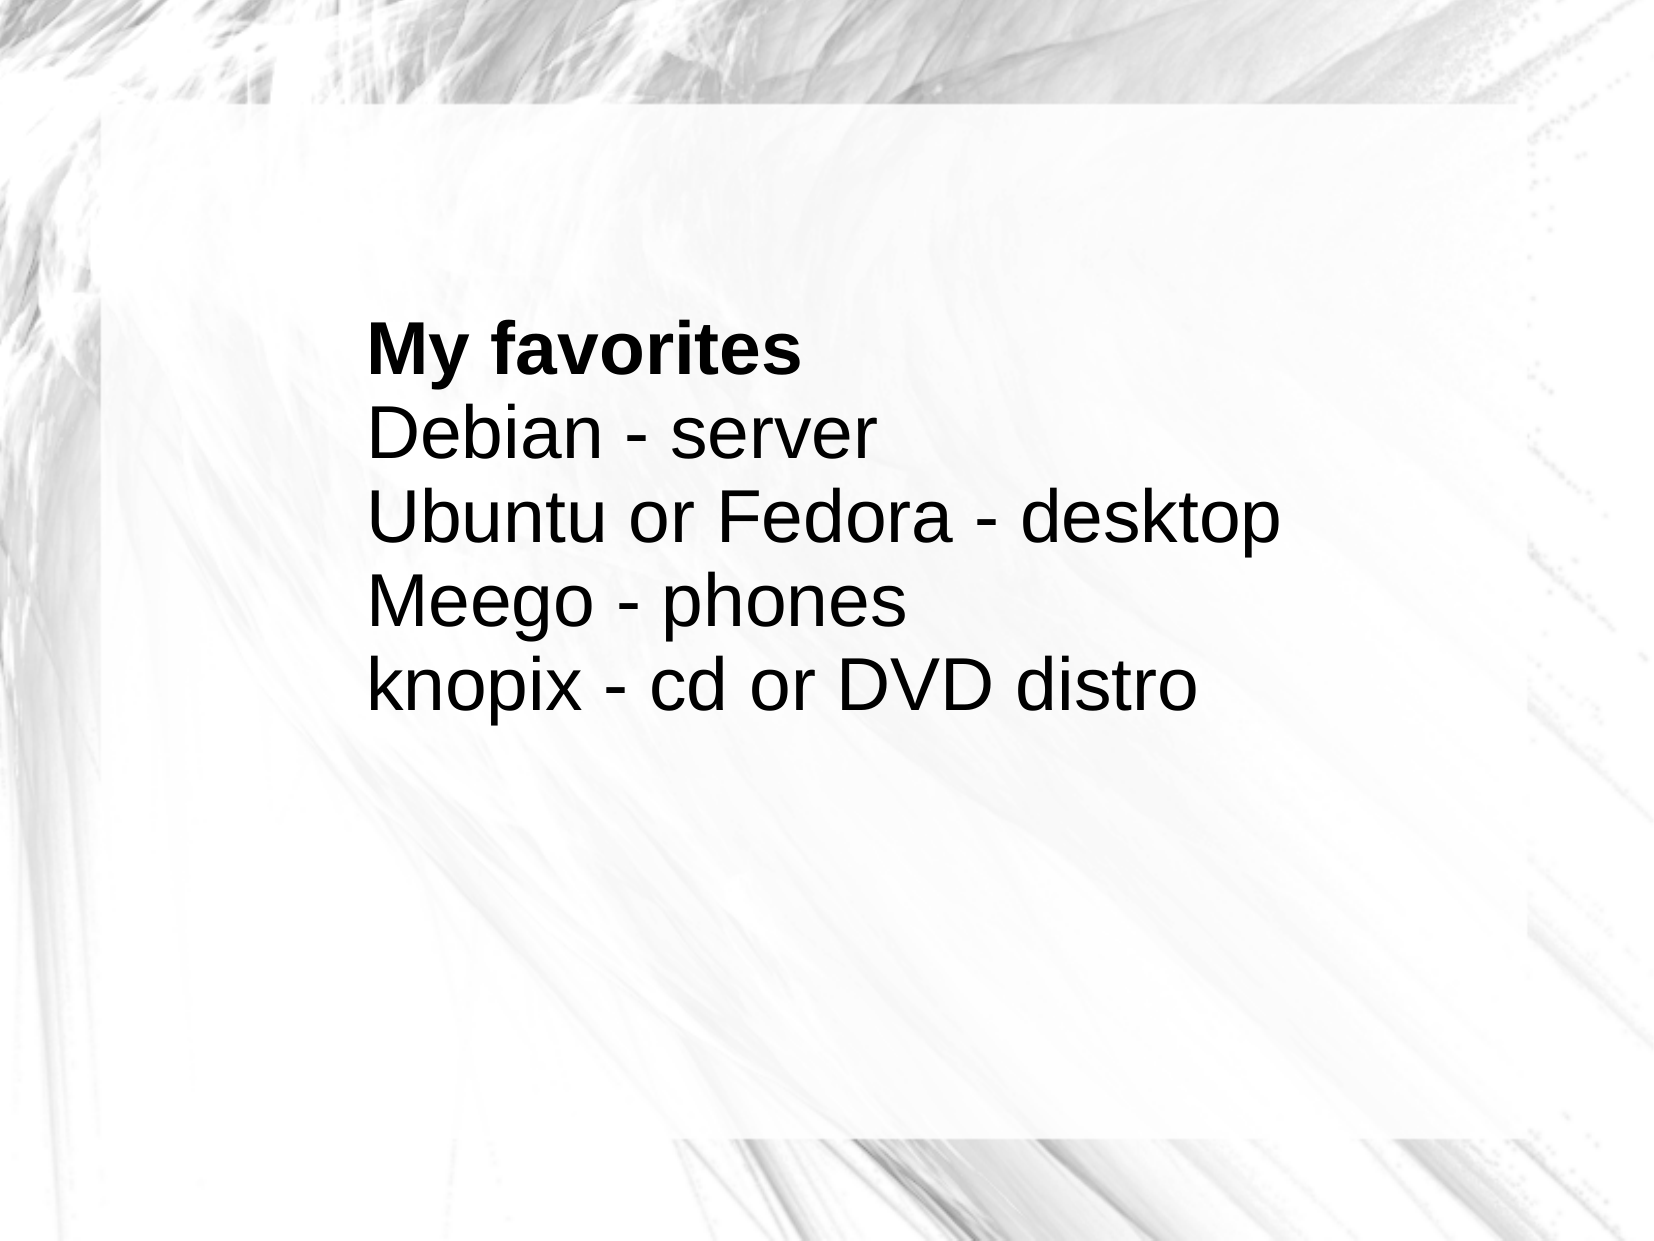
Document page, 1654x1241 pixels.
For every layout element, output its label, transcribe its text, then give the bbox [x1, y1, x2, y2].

text_box My favorites Debian - server Ubuntu or Fedora - desktop Meego - phones knopix - cd or DVD distro [351, 299, 1299, 690]
picture [0, 0, 1654, 1241]
